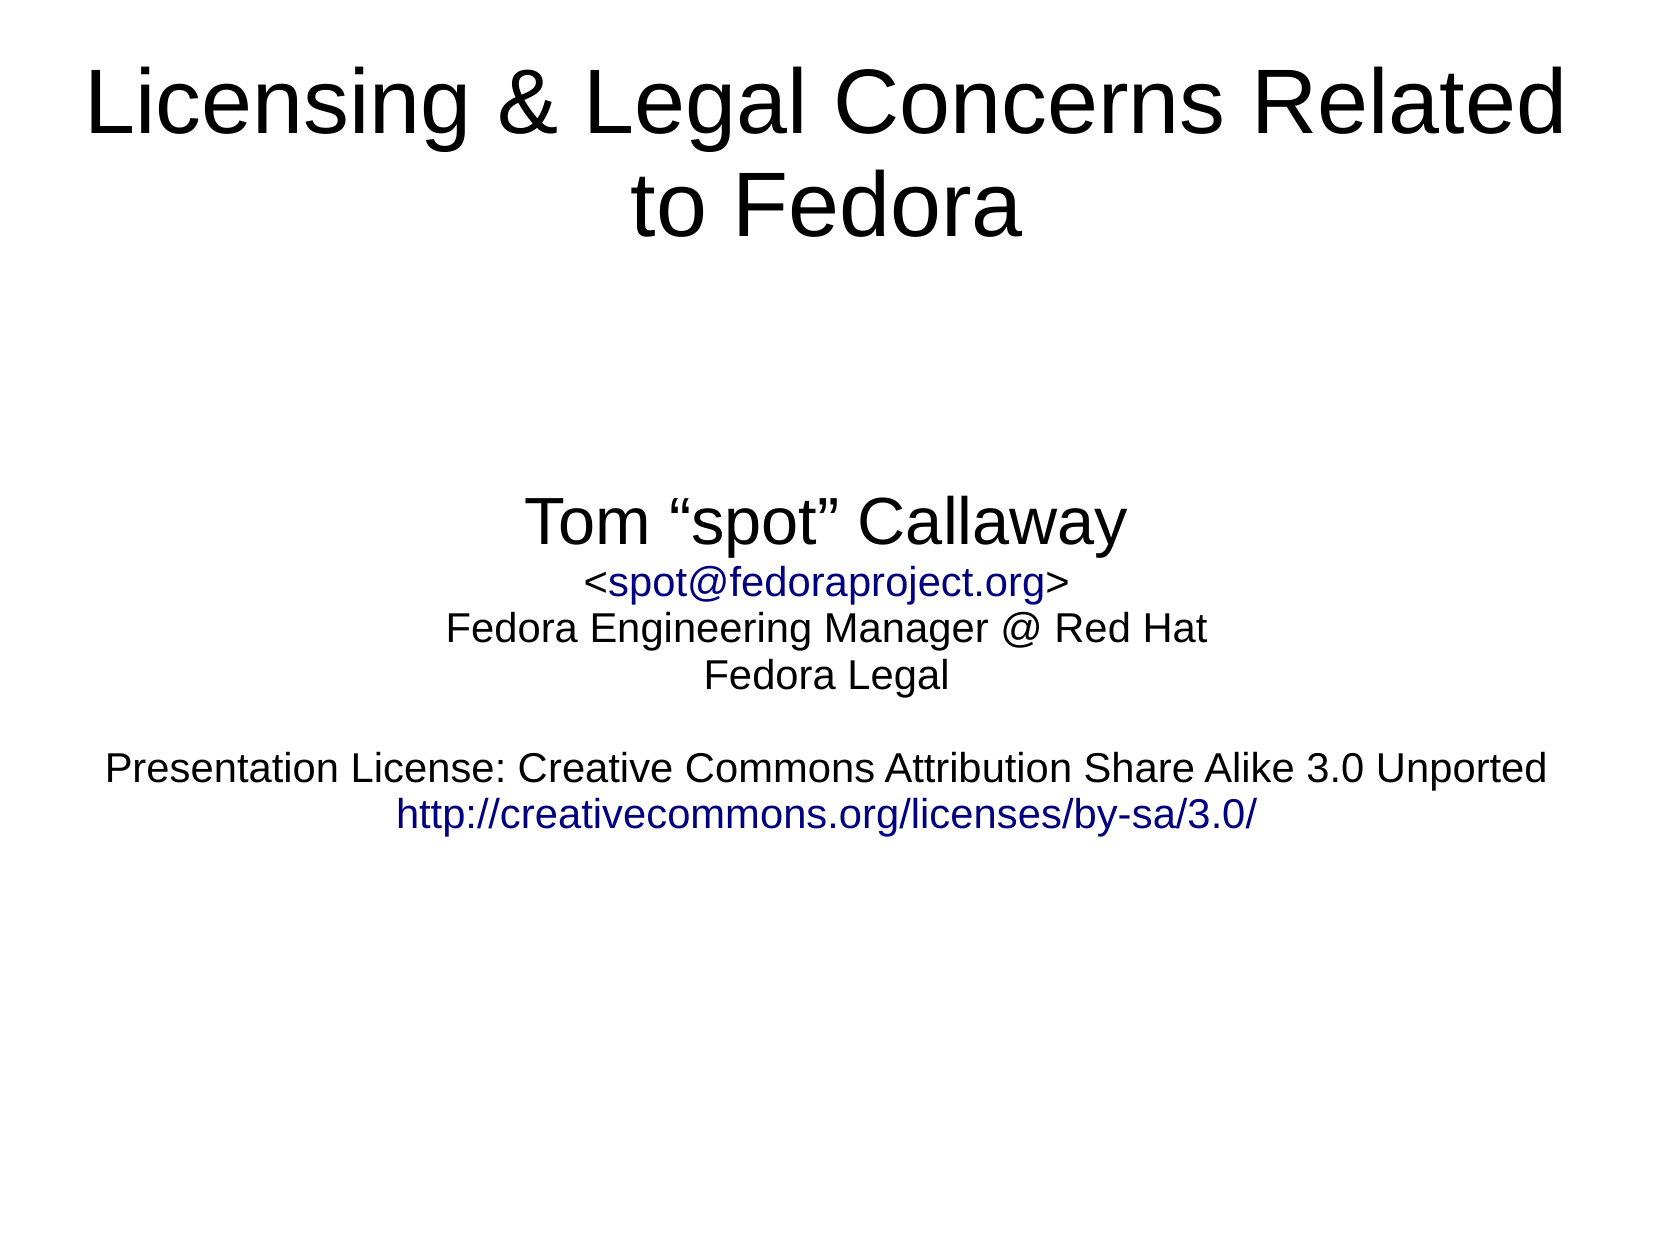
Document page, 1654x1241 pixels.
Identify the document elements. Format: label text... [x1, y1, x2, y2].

subtitle Tom “spot” Callaway <spot@fedoraproject.org> Fedora Engineering Manager @ Red Hat Fedora Legal Presentation License: Creative Commons Attribution Share Alike 3.0 Unported http://creativecommons.org/licenses/by-sa/3.0/ [82, 290, 1571, 1109]
title Licensing & Legal Concerns Related to Fedora [82, 49, 1571, 257]
